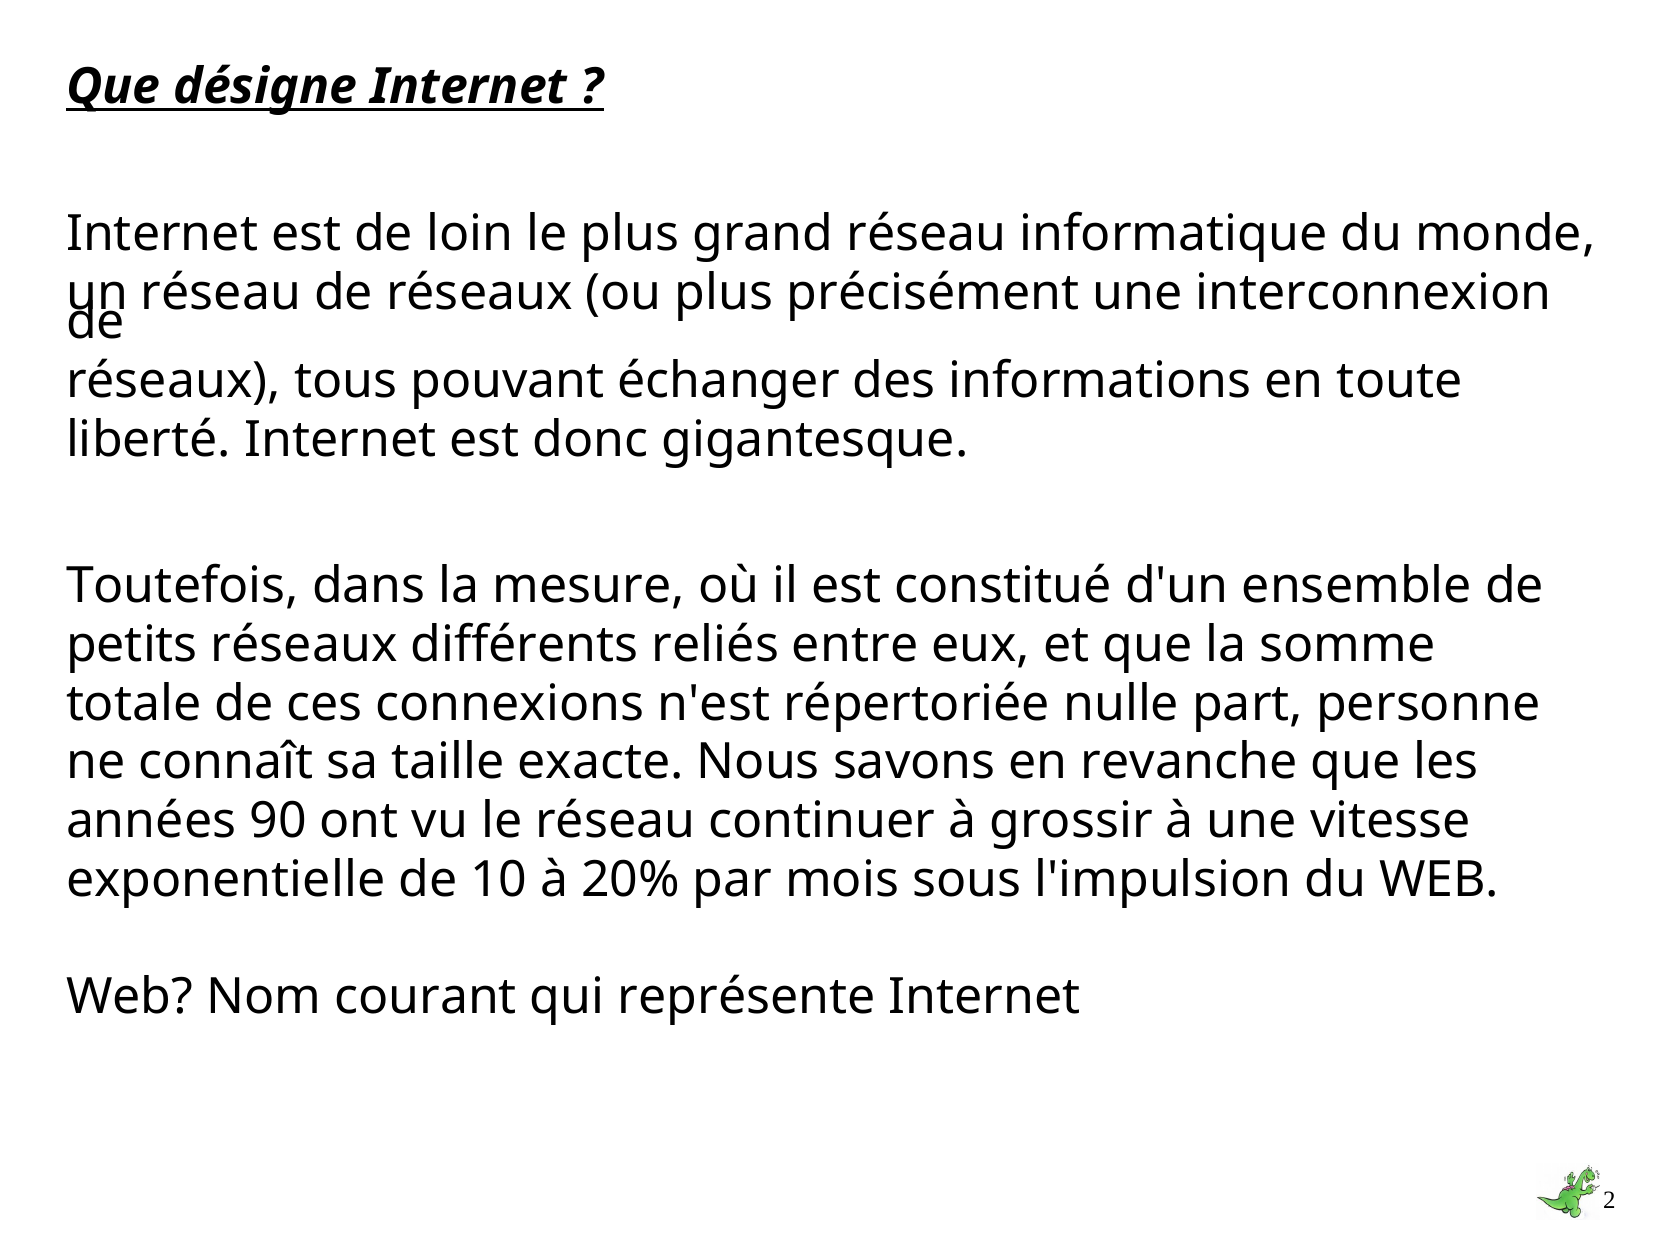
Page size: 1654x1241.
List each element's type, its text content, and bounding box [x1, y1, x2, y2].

picture [1536, 1163, 1600, 1220]
text_box 2 [1603, 1186, 1632, 1214]
text_box Que désigne Internet ? Internet est de loin le plus grand réseau informatique du monde, un réseau de réseaux (ou plus précisément une interconnexion de réseaux), tous pouvant échanger des informations en toute liberté. Internet est donc gigantesque. Toutefois, dans la mesure, où il est constitué d'un ensemble de petits réseaux différents reliés entre eux, et que la somme totale de ces connexions n'est répertoriée nulle part, personne ne connaît sa taille exacte. Nous savons en revanche que les années 90 ont vu le réseau continuer à grossir à une vitesse exponentielle de 10 à 20% par mois sous l'impulsion du WEB. Web? Nom courant qui représente Internet [51, 73, 1625, 787]
